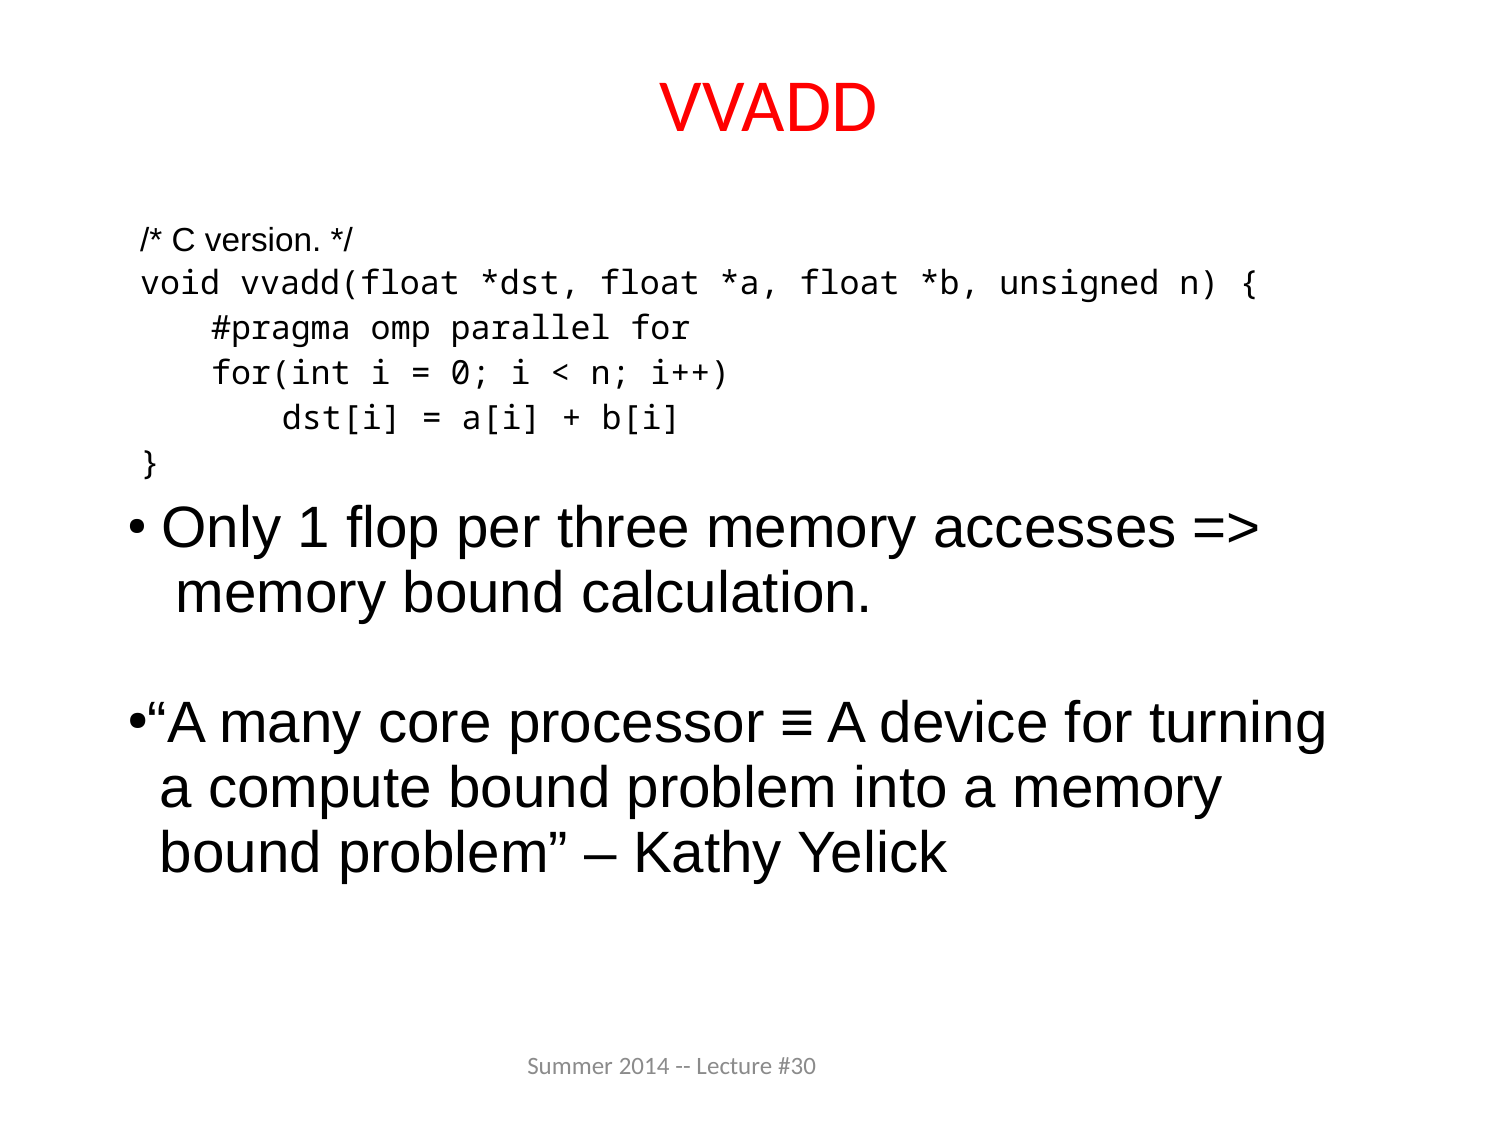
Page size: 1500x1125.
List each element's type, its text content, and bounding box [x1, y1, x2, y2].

text_box /* C version. */ void vvadd(float *dst, float *a, float *b, unsigned n) { #pragma omp parallel for for(int i = 0; i < n; i++) dst[i] = a[i] + b[i] } [54, 214, 1500, 1125]
text_box Only 1 flop per three memory accesses => memory bound calculation. “A many core processor ≡ A device for turning a compute bound problem into a memory bound problem” – Kathy Yelick [112, 487, 1351, 893]
title VVADD [75, 37, 1463, 188]
